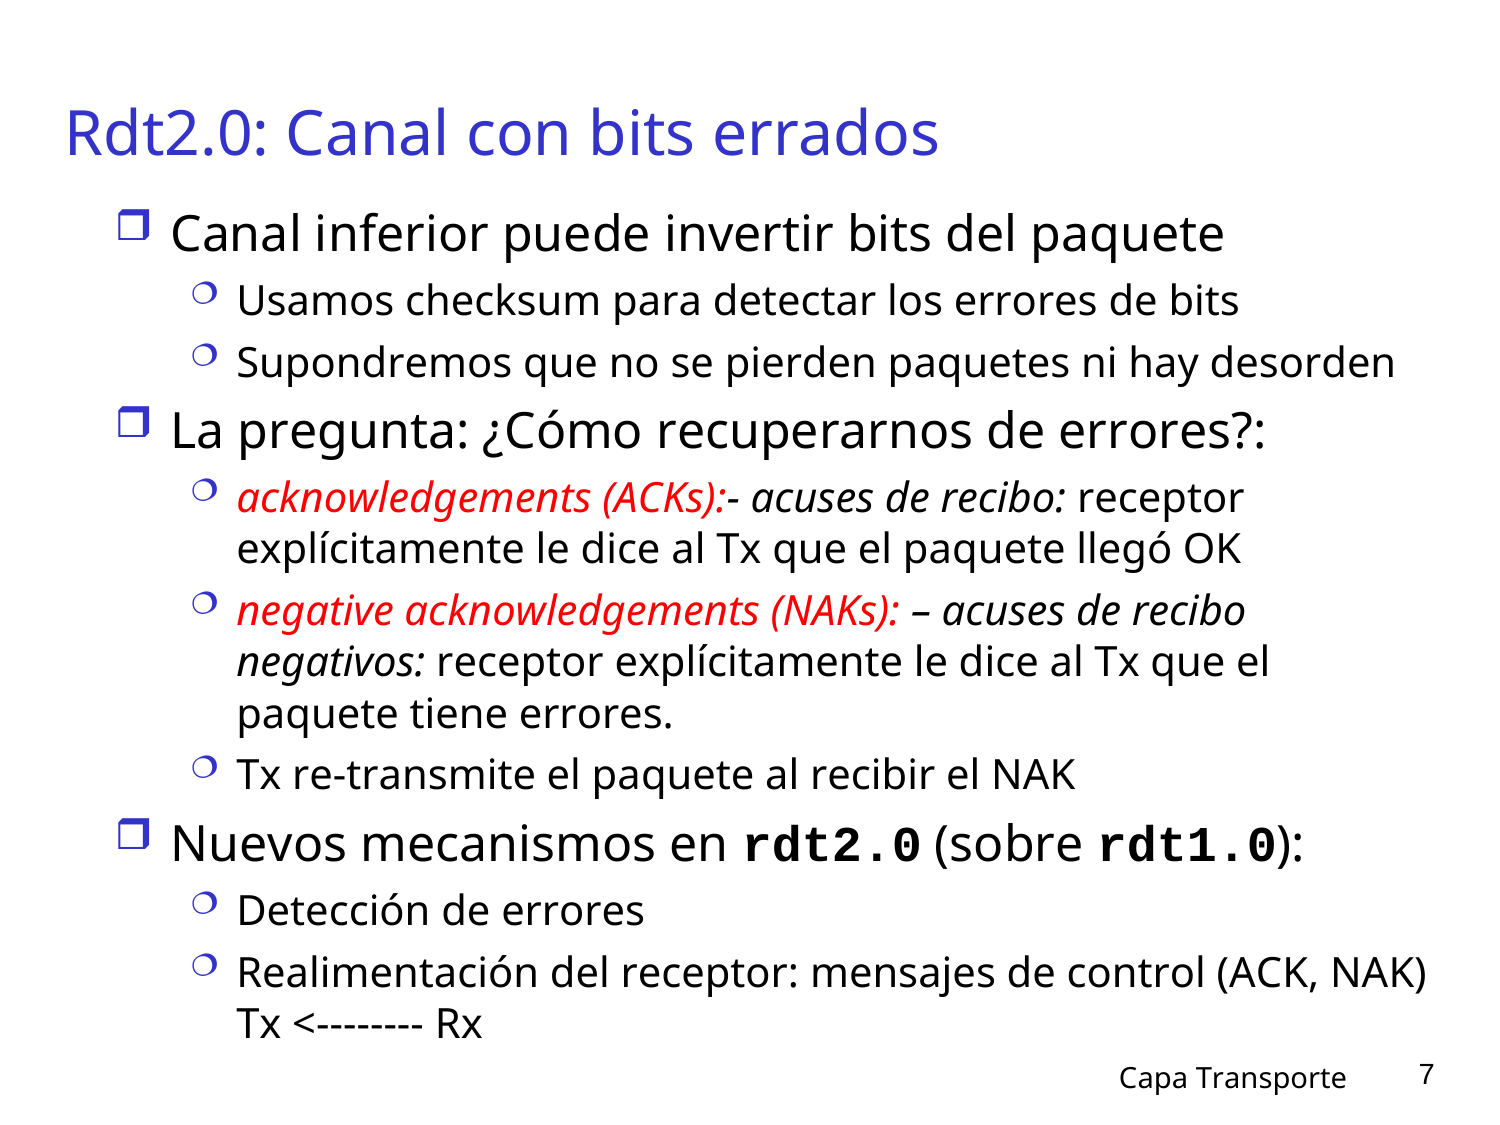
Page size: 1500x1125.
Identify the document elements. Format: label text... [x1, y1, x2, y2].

title Rdt2.0: Canal con bits errados [50, 37, 1500, 225]
list Canal inferior puede invertir bits del paquete Usamos checksum para detectar los errores de bits Supondremos que no se pierden paquetes ni hay desorden La pregunta: ¿Cómo recuperarnos de errores?: acknowledgements (ACKs):- acuses de recibo: receptor explícitamente le dice al Tx que el paquete llegó OK negative acknowledgements (NAKs): – acuses de recibo negativos: receptor explícitamente le dice al Tx que el paquete tiene errores. Tx re-transmite el paquete al recibir el NAK Nuevos mecanismos en rdt2.0 (sobre rdt1.0): Detección de errores Realimentación del receptor: mensajes de control (ACK, NAK) Tx <-------- Rx [99, 195, 1450, 1005]
